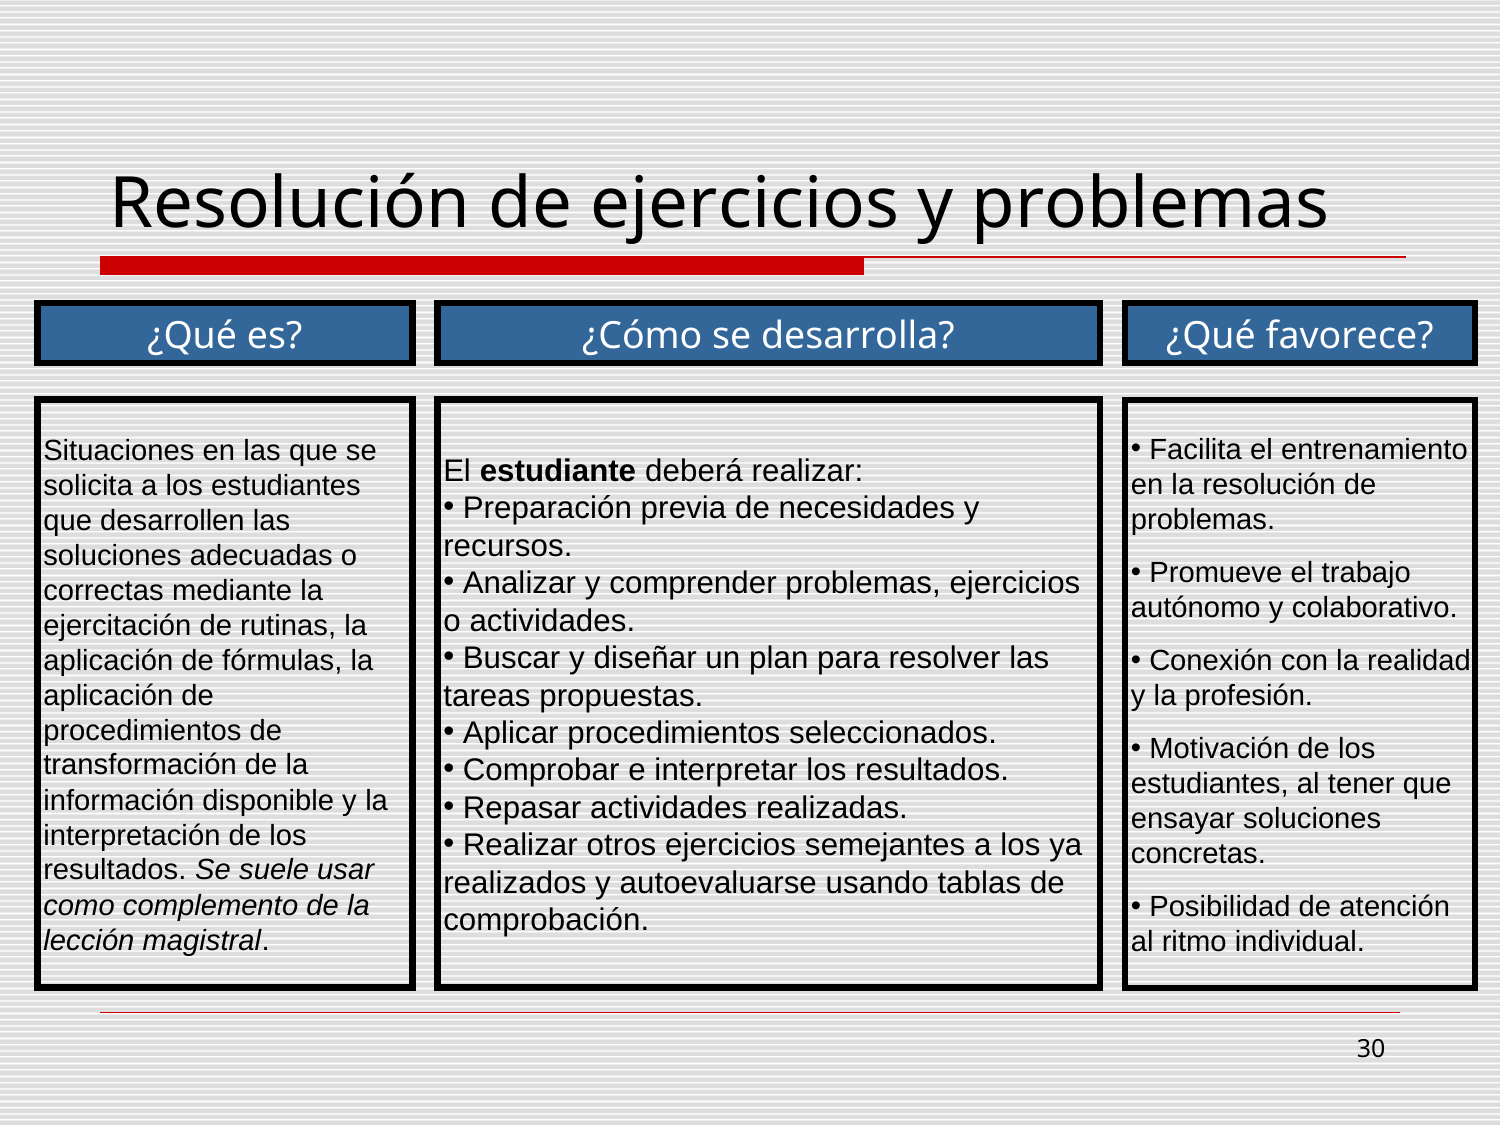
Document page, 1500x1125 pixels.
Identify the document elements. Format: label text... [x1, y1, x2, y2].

text_box Facilita el entrenamiento en la resolución de problemas. Promueve el trabajo autónomo y colaborativo. Conexión con la realidad y la profesión. Motivación de los estudiantes, al tener que ensayar soluciones concretas. Posibilidad de atención al ritmo individual. [1124, 399, 1476, 988]
text_box ¿Qué es? [37, 302, 413, 364]
picture [0, 0, 1500, 1125]
text_box Situaciones en las que se solicita a los estudiantes que desarrollen las soluciones adecuadas o correctas mediante la ejercitación de rutinas, la aplicación de fórmulas, la aplicación de procedimientos de transformación de la información disponible y la interpretación de los resultados. Se suele usar como complemento de la lección magistral. [37, 399, 413, 988]
title Resolución de ejercicios y problemas [94, 49, 1407, 250]
text_box ¿Qué favorece? [1124, 302, 1476, 364]
text_box El estudiante deberá realizar: Preparación previa de necesidades y recursos. Analizar y comprender problemas, ejercicios o actividades. Buscar y diseñar un plan para resolver las tareas propuestas. Aplicar procedimientos seleccionados. Comprobar e interpretar los resultados. Repasar actividades realizadas. Realizar otros ejercicios semejantes a los ya realizados y autoevaluarse usando tablas de comprobación. [437, 399, 1101, 988]
text_box ¿Cómo se desarrolla? [437, 302, 1101, 364]
text_box <número> [1074, 1024, 1401, 1103]
